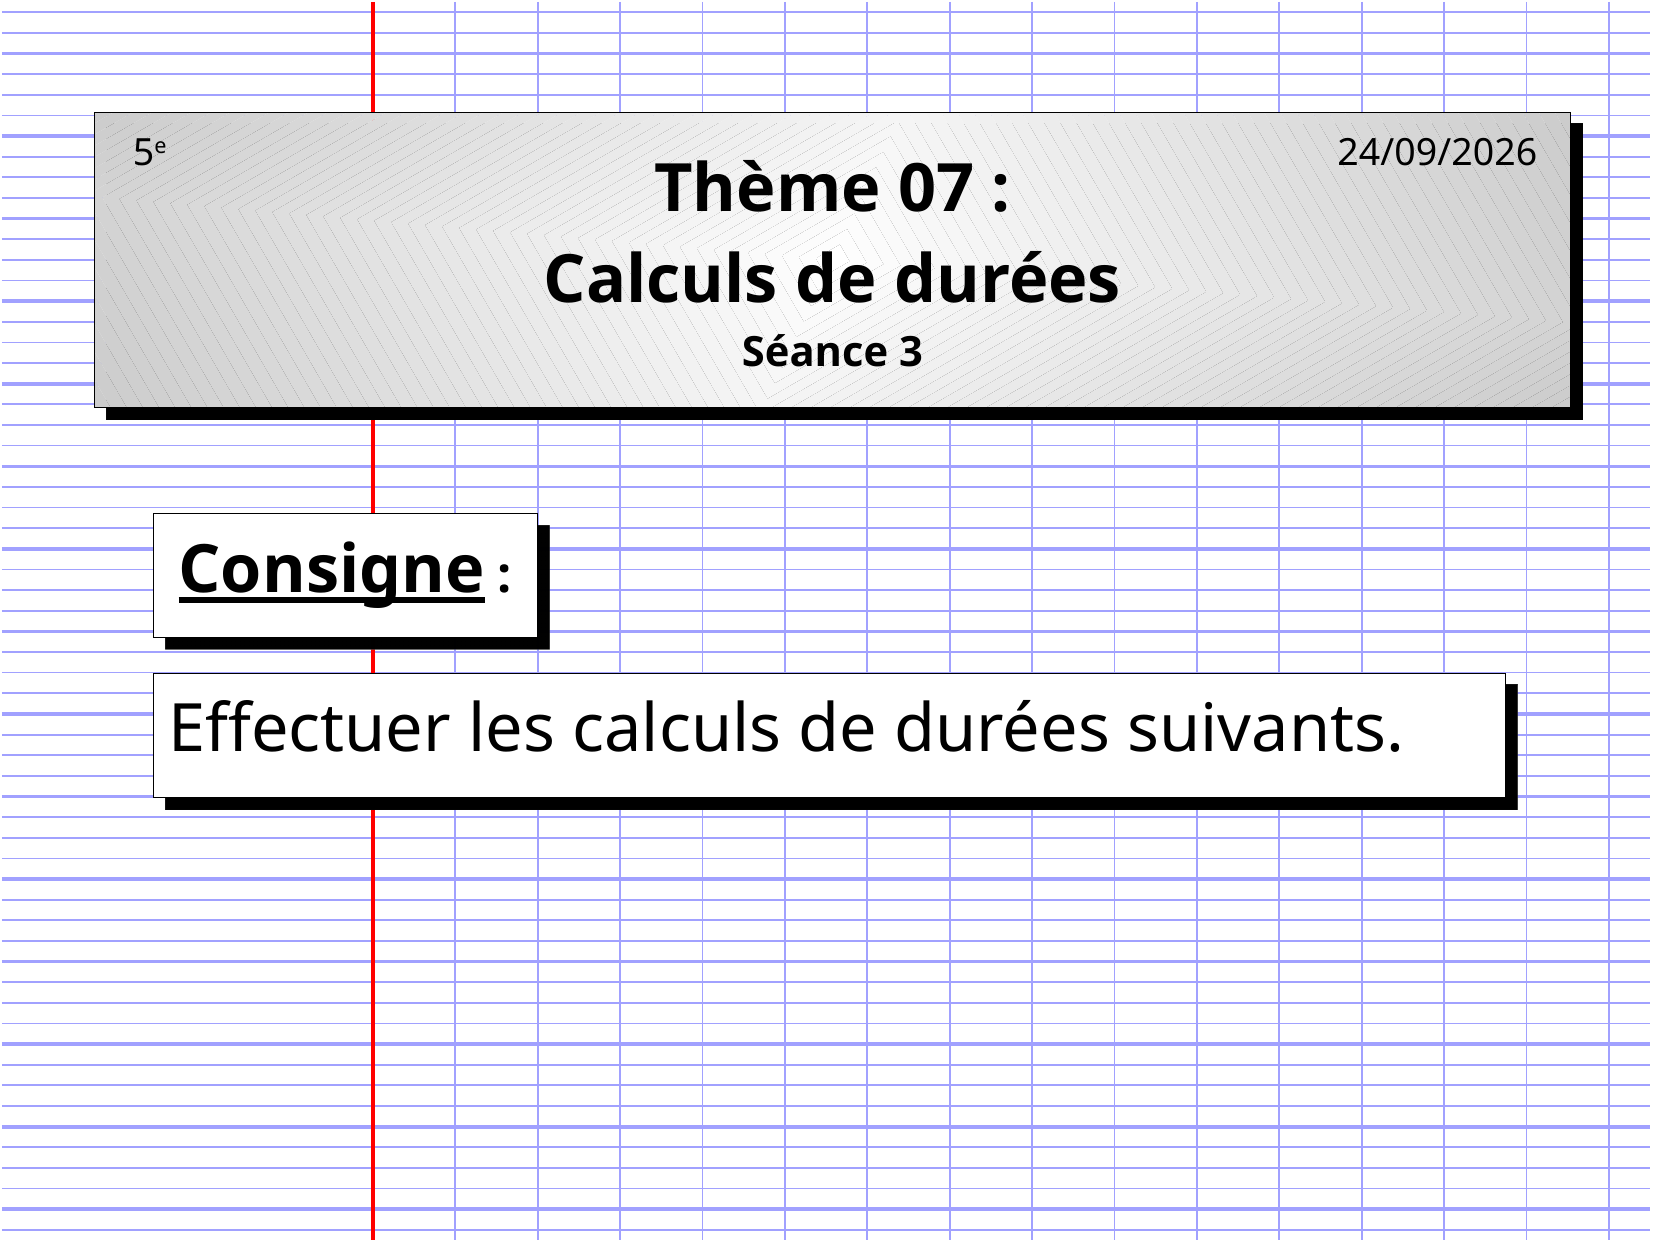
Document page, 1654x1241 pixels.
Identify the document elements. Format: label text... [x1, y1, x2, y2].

text_box Effectuer les calculs de durées suivants. [153, 673, 1506, 798]
picture [0, 0, 1654, 1241]
text_box Thème 07 : Calculs de durées Séance 3 [94, 112, 1571, 408]
text_box 5e [118, 118, 207, 186]
text_box 07/04/2013 [1322, 118, 1560, 186]
text_box Consigne : [153, 513, 538, 638]
